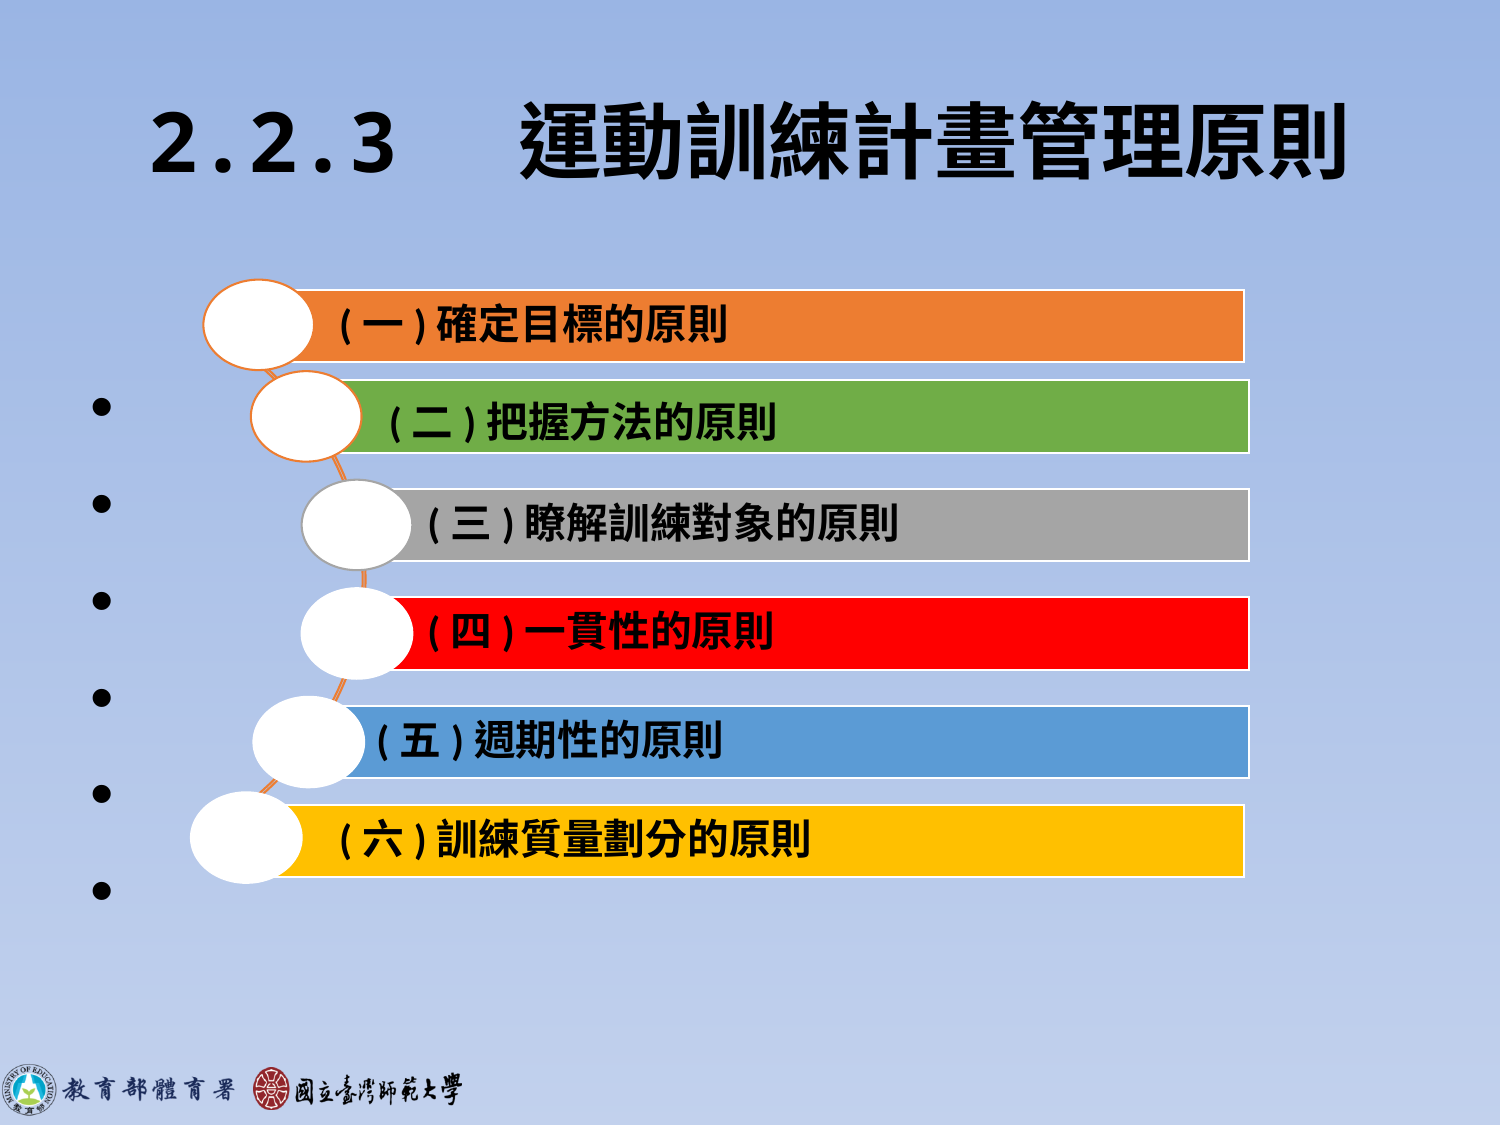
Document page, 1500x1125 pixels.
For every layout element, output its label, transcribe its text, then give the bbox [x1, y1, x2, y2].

text_box [253, 696, 365, 788]
text_box (一)確定目標的原則 [291, 289, 1245, 363]
text_box [301, 588, 413, 679]
text_box [301, 479, 413, 571]
list [75, 262, 1426, 1005]
text_box [203, 279, 315, 371]
text_box (四)一貫性的原則 [392, 597, 1249, 670]
text_box [190, 792, 302, 883]
text_box (三)瞭解訓練對象的原則 [391, 488, 1249, 562]
text_box (六)訓練質量劃分的原則 [274, 804, 1245, 878]
title 2.2.3 運動訓練計畫管理原則 [75, 45, 1426, 233]
text_box [250, 371, 362, 462]
text_box (二)把握方法的原則 [341, 380, 1249, 453]
text_box (五)週期性的原則 [343, 705, 1249, 779]
